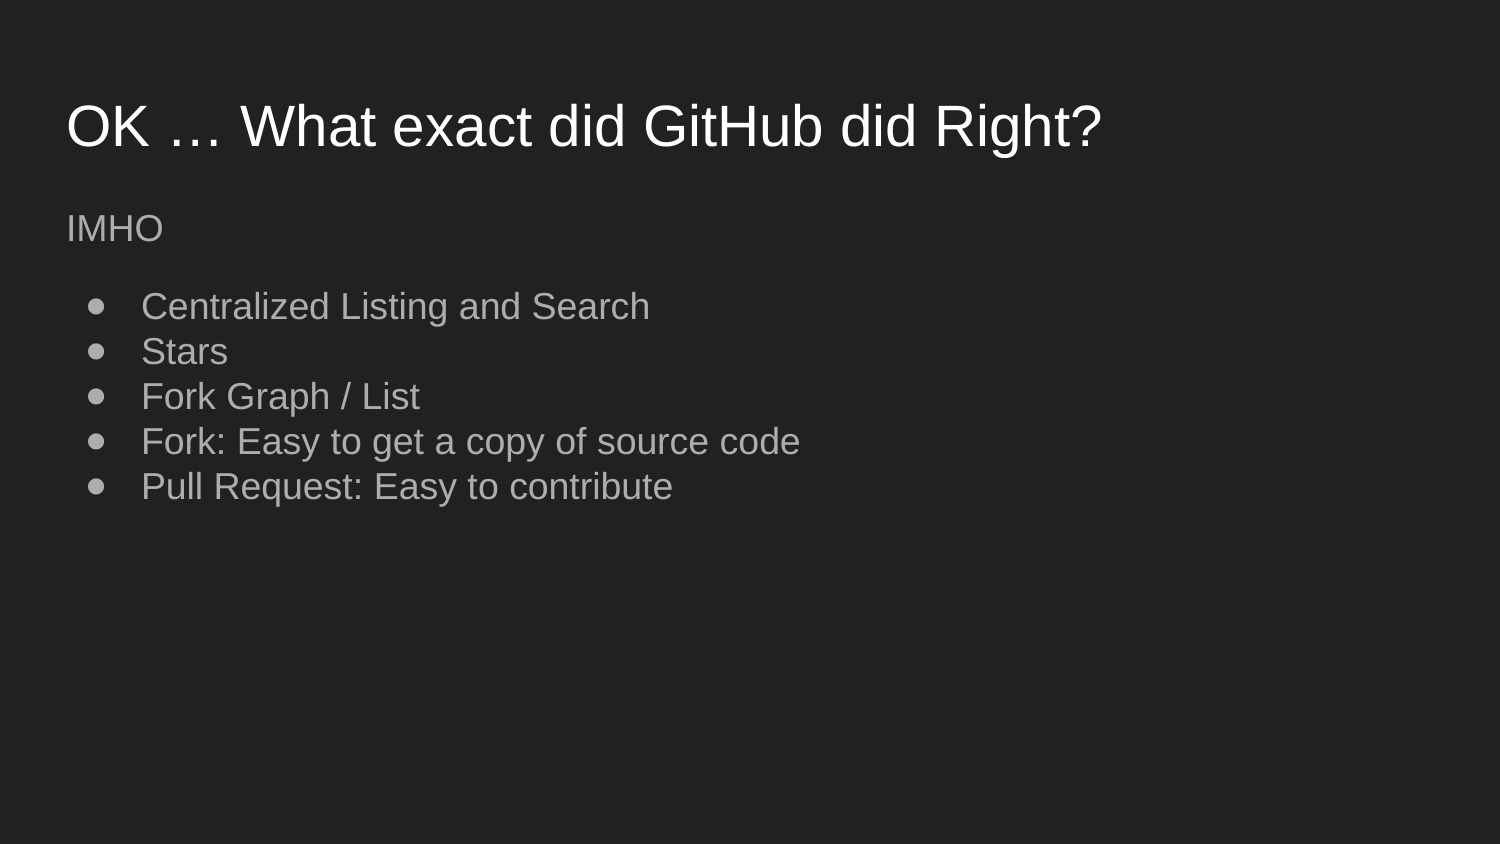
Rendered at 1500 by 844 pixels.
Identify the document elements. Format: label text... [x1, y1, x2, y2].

title OK … What exact did GitHub did Right? [51, 72, 1449, 167]
list IMHO Centralized Listing and Search Stars Fork Graph / List Fork: Easy to get a copy of source code Pull Request: Easy to contribute [51, 189, 1449, 750]
